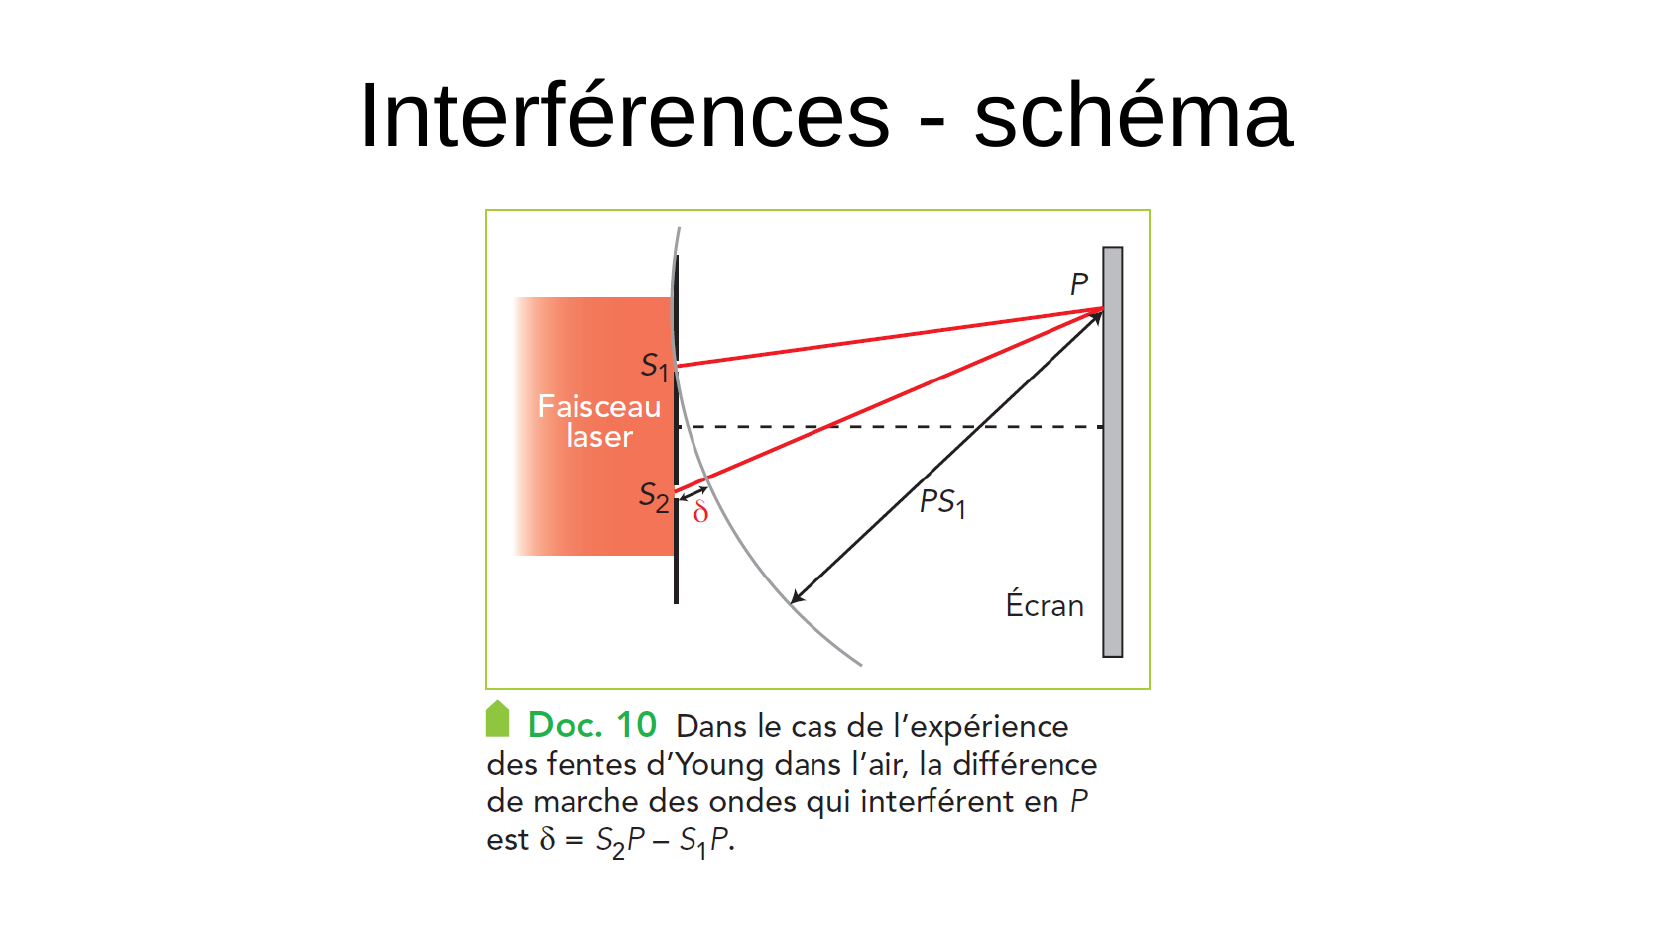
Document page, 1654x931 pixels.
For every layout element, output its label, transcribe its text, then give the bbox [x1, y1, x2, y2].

title Interférences - schéma [82, 37, 1571, 193]
picture [455, 182, 1170, 875]
